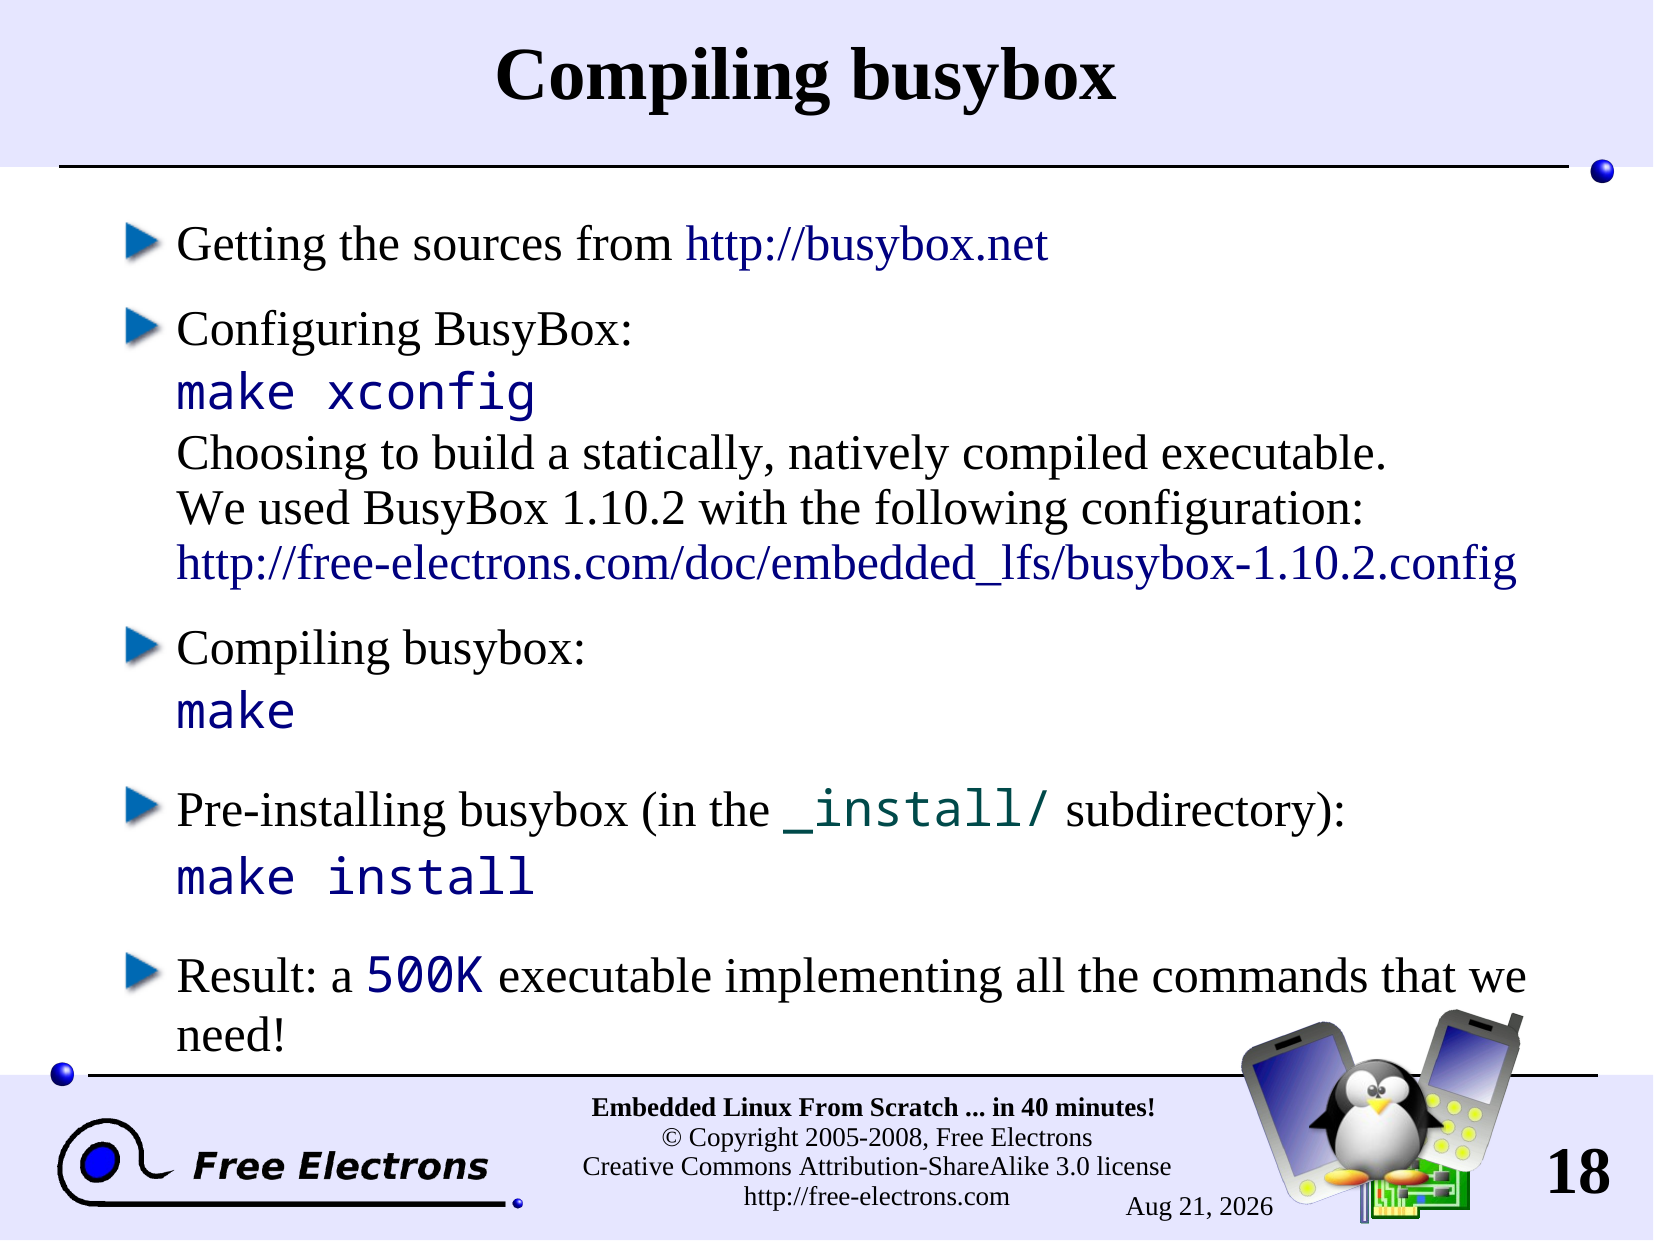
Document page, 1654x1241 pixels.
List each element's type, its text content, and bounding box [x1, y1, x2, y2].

picture [50, 1107, 527, 1216]
title Compiling busybox [60, 18, 1551, 132]
picture [1231, 1066, 1521, 1241]
list Getting the sources from http://busybox.net Configuring BusyBox: make xconfig Choosing to build a statically, natively compiled executable. We used BusyBox 1.10.2 with the following configuration: http://free-electrons.com/doc/embedded_lfs/busybox-1.10.2.config Compiling busybox: make Pre-installing busybox (in the _install/ subdirectory): make install Result: a 500K executable implementing all the commands that we need! [105, 216, 1563, 1066]
